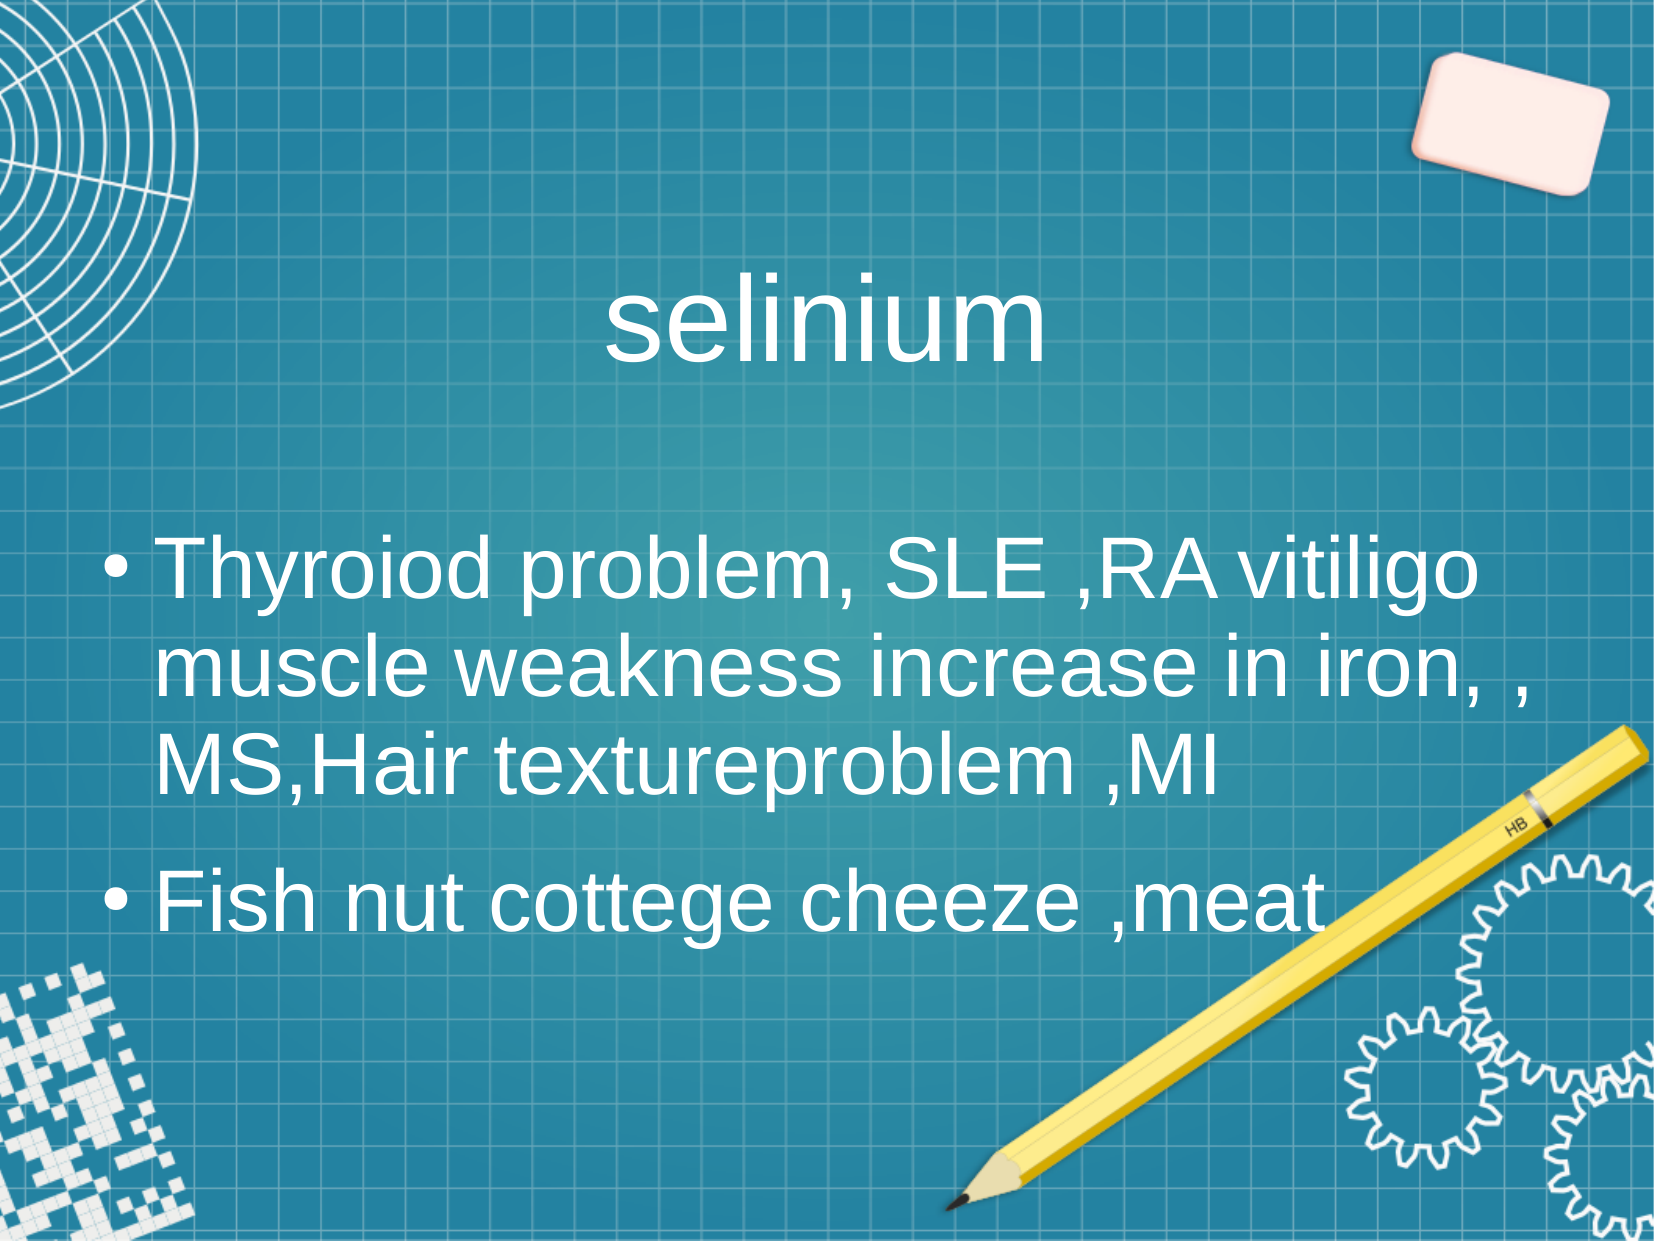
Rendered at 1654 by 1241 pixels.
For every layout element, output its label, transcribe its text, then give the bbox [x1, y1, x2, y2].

list Thyroiod problem, SLE ,RA vitiligo muscle weakness increase in iron, , MS,Hair textureproblem ,MI Fish nut cottege cheeze ,meat [82, 519, 1571, 1123]
picture [0, 0, 1654, 1241]
title selinium [82, 177, 1571, 461]
